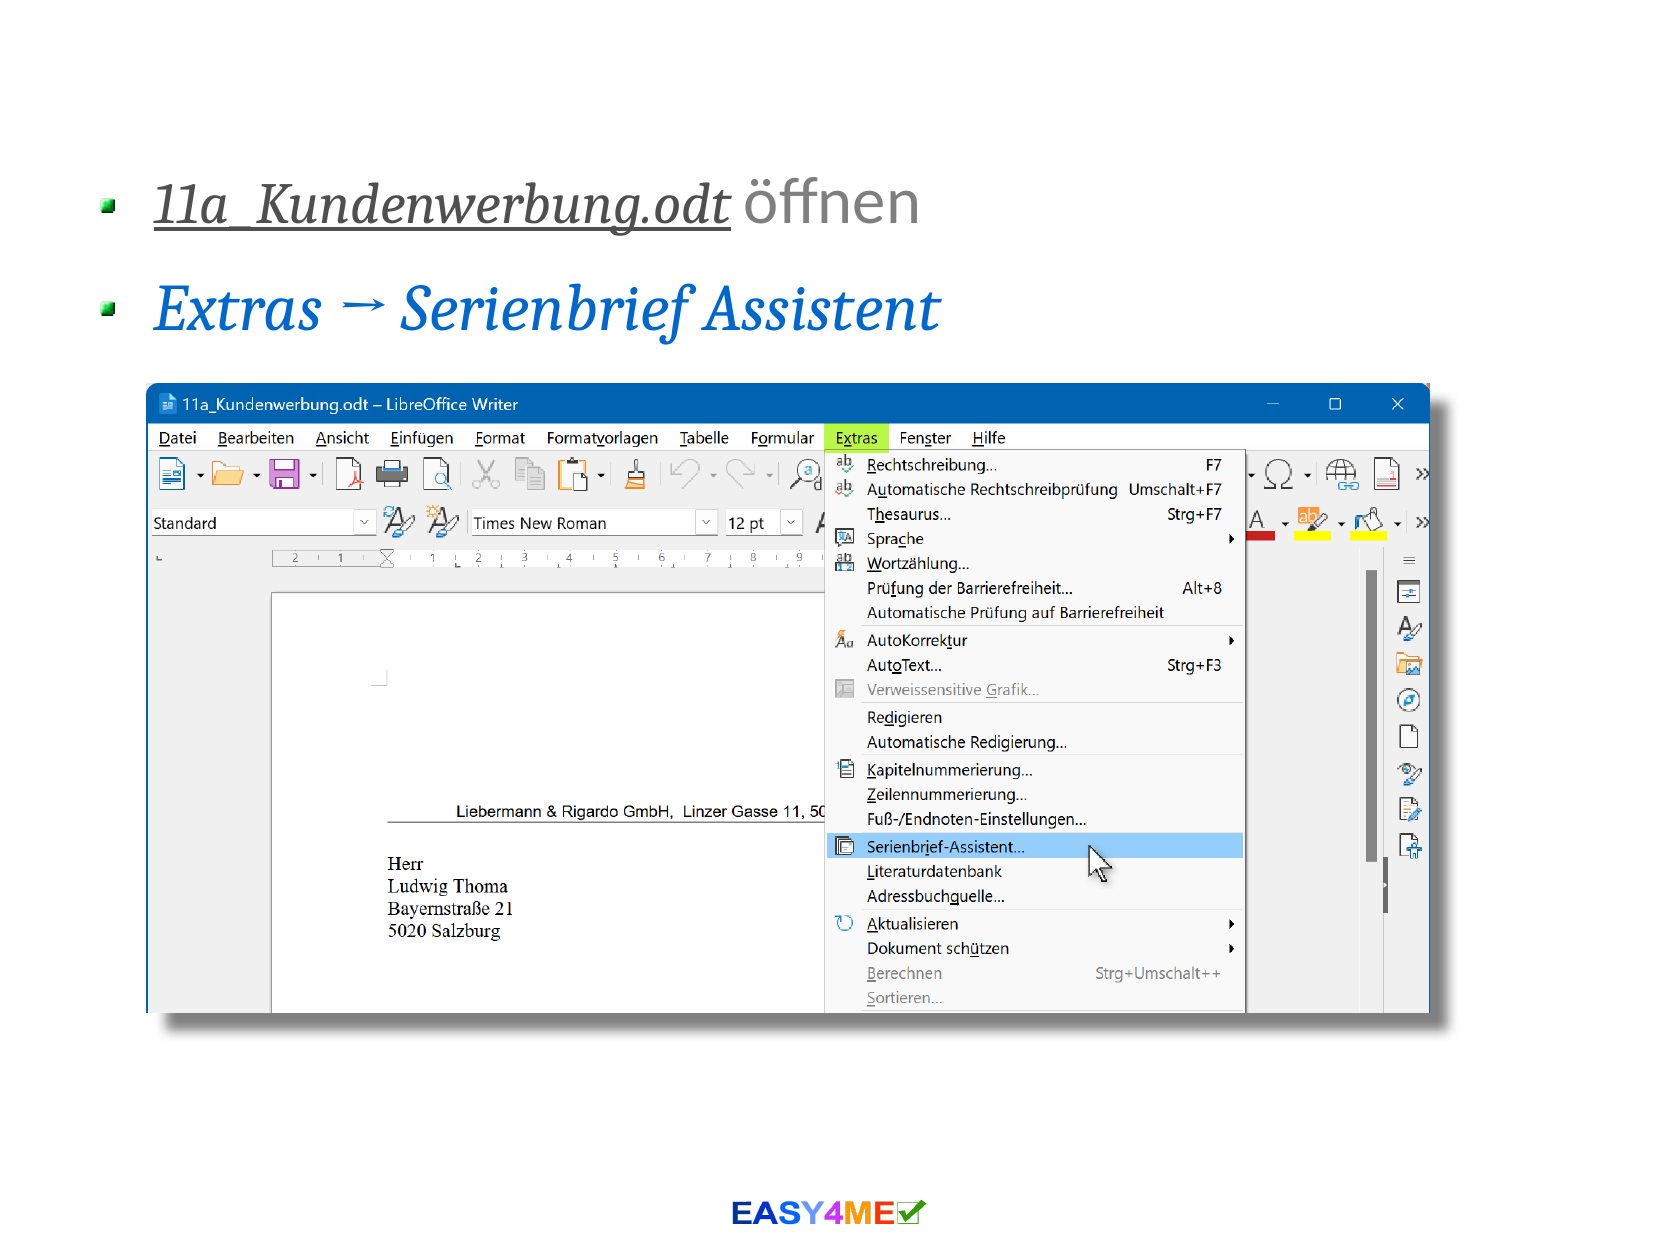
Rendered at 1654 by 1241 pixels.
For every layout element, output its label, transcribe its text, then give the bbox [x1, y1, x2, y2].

picture [146, 383, 1430, 1013]
picture [726, 1195, 934, 1229]
list 11a_Kundenwerbung.odt öffnen Extras → Serienbrief Assistent [82, 171, 1571, 1010]
